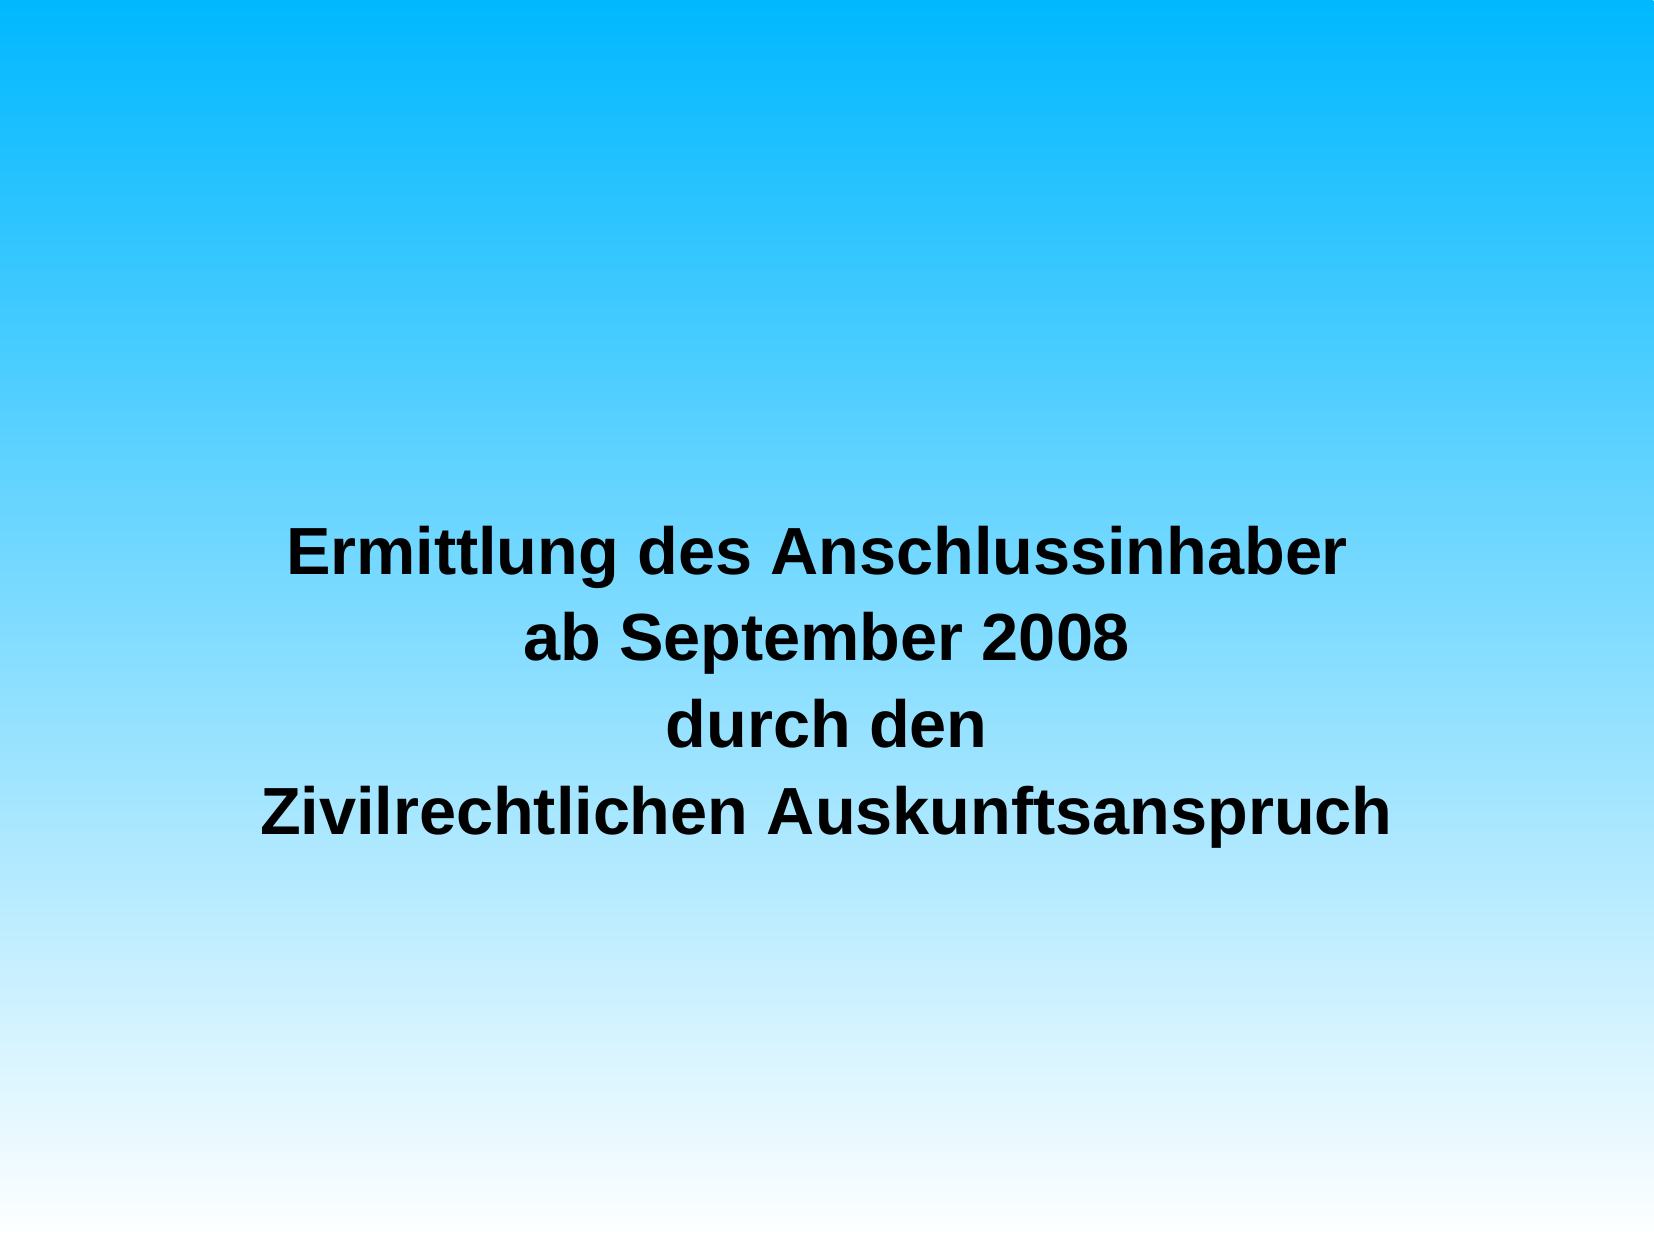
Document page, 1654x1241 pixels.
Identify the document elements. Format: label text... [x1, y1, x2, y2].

text_box Ermittlung des Anschlussinhaber ab September 2008 durch den Zivilrechtlichen Auskunftsanspruch [0, 532, 1654, 882]
